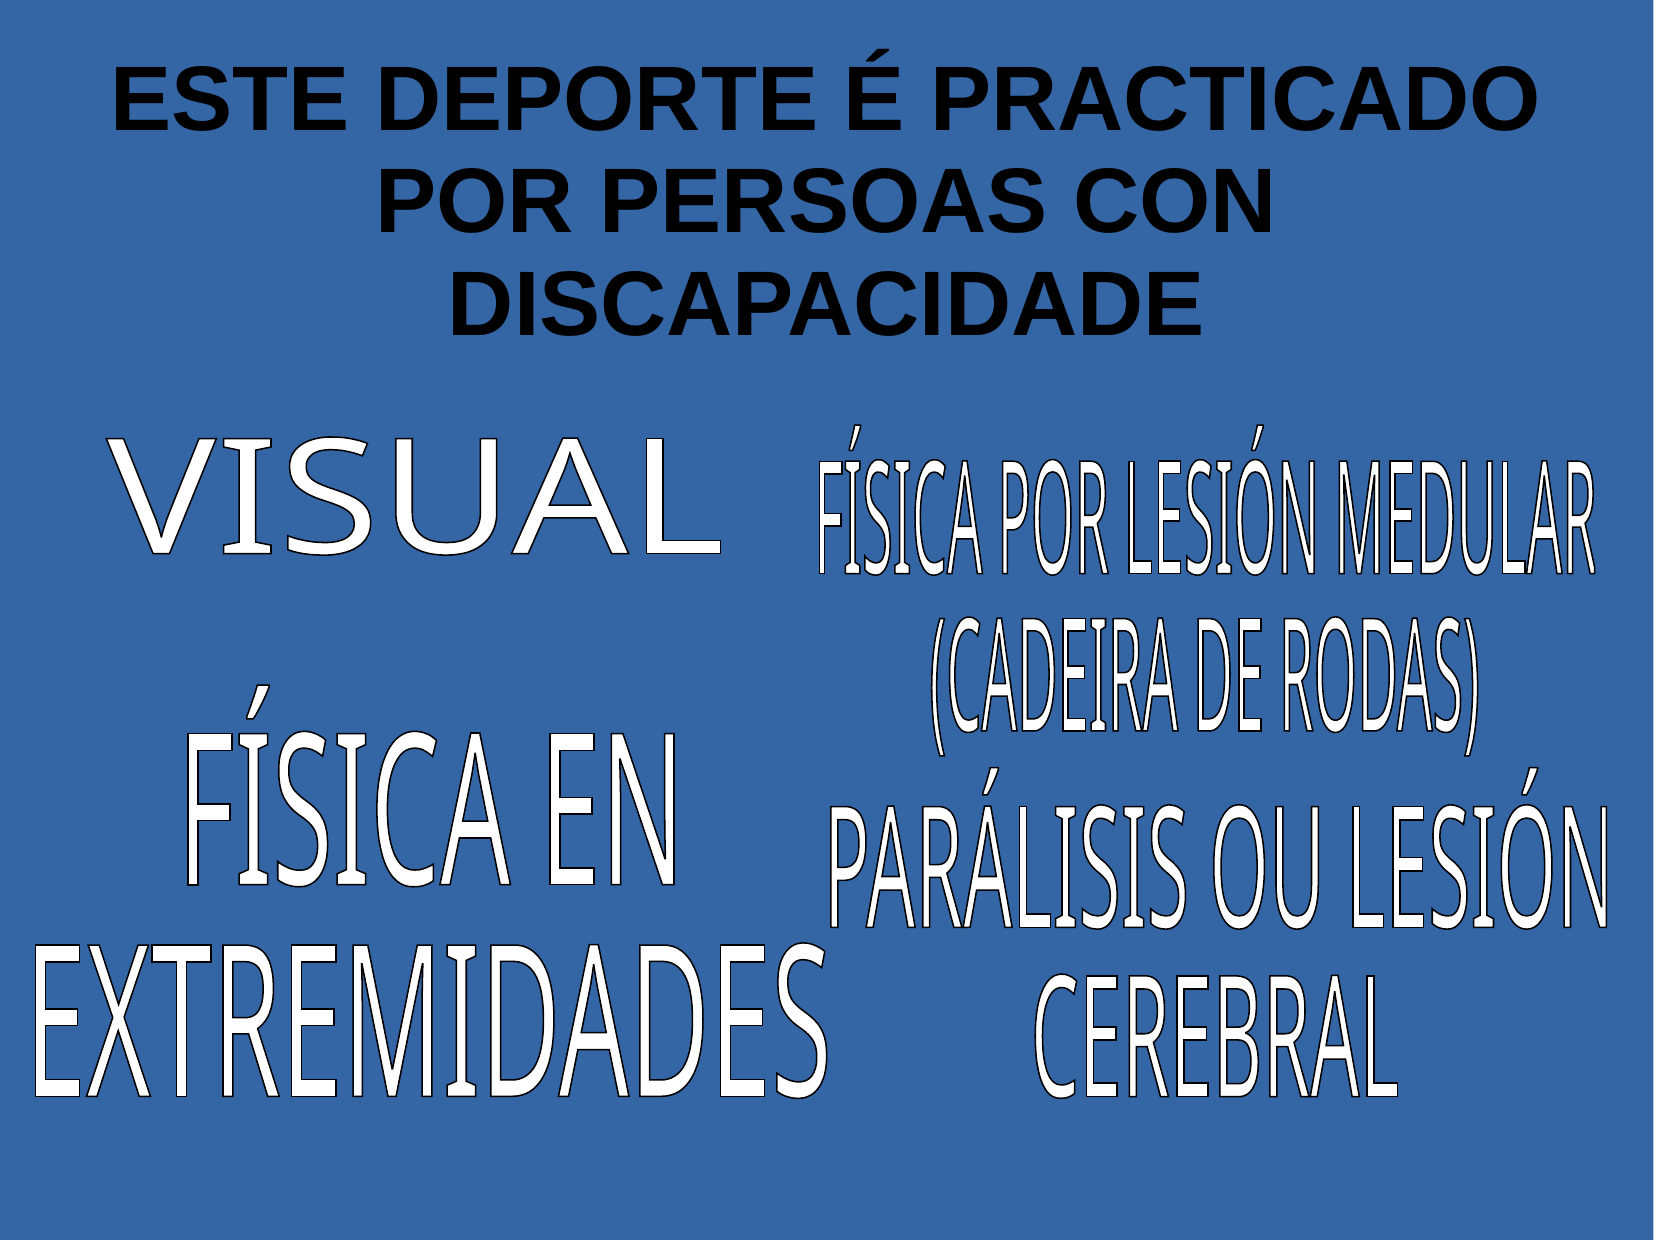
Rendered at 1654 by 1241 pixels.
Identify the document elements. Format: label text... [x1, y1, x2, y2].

text_box VISUAL [106, 438, 217, 554]
text_box VISUAL [395, 438, 497, 556]
text_box FÍSICA POR LESIÓN MEDULAR (CADEIRA DE RODAS) [1464, 618, 1478, 756]
text_box PARÁLISIS OU LESIÓN CEREBRAL [830, 806, 866, 928]
text_box FÍSICA EN EXTREMIDADES [222, 945, 280, 1097]
text_box FÍSICA POR LESIÓN MEDULAR (CADEIRA DE RODAS) [1390, 461, 1413, 574]
text_box FÍSICA EN EXTREMIDADES [776, 942, 827, 1099]
text_box FÍSICA POR LESIÓN MEDULAR (CADEIRA DE RODAS) [915, 459, 946, 576]
text_box FÍSICA POR LESIÓN MEDULAR (CADEIRA DE RODAS) [1284, 618, 1313, 731]
text_box FÍSICA POR LESIÓN MEDULAR (CADEIRA DE RODAS) [1063, 618, 1086, 731]
text_box FÍSICA POR LESIÓN MEDULAR (CADEIRA DE RODAS) [1198, 618, 1231, 731]
text_box VISUAL [223, 438, 272, 554]
text_box PARÁLISIS OU LESIÓN CEREBRAL [963, 806, 1013, 928]
text_box FÍSICA POR LESIÓN MEDULAR (CADEIRA DE RODAS) [1316, 616, 1354, 733]
text_box FÍSICA POR LESIÓN MEDULAR (CADEIRA DE RODAS) [1567, 461, 1595, 574]
text_box PARÁLISIS OU LESIÓN CEREBRAL [1213, 804, 1265, 930]
text_box FÍSICA POR LESIÓN MEDULAR (CADEIRA DE RODAS) [819, 461, 842, 574]
text_box FÍSICA POR LESIÓN MEDULAR (CADEIRA DE RODAS) [845, 461, 860, 574]
text_box PARÁLISIS OU LESIÓN CEREBRAL [1086, 975, 1118, 1097]
text_box FÍSICA POR LESIÓN MEDULAR (CADEIRA DE RODAS) [1396, 618, 1433, 731]
text_box PARÁLISIS OU LESIÓN CEREBRAL [1501, 804, 1552, 930]
text_box FÍSICA EN EXTREMIDADES [337, 733, 366, 885]
text_box FÍSICA POR LESIÓN MEDULAR (CADEIRA DE RODAS) [1113, 618, 1179, 731]
text_box FÍSICA POR LESIÓN MEDULAR (CADEIRA DE RODAS) [1129, 461, 1152, 574]
text_box FÍSICA POR LESIÓN MEDULAR (CADEIRA DE RODAS) [1435, 617, 1461, 733]
text_box FÍSICA EN EXTREMIDADES [611, 733, 674, 885]
text_box FÍSICA EN EXTREMIDADES [558, 944, 629, 1097]
text_box FÍSICA POR LESIÓN MEDULAR (CADEIRA DE RODAS) [1282, 461, 1315, 574]
text_box FÍSICA POR LESIÓN MEDULAR (CADEIRA DE RODAS) [1091, 618, 1106, 731]
text_box FÍSICA POR LESIÓN MEDULAR (CADEIRA DE RODAS) [1362, 618, 1395, 731]
text_box PARÁLISIS OU LESIÓN CEREBRAL [1123, 806, 1144, 928]
text_box VISUAL [287, 437, 371, 556]
text_box VISUAL [511, 438, 629, 554]
text_box FÍSICA EN EXTREMIDADES [550, 733, 595, 885]
text_box PARÁLISIS OU LESIÓN CEREBRAL [1055, 806, 1076, 928]
text_box FÍSICA EN EXTREMIDADES [353, 945, 432, 1097]
text_box FÍSICA EN EXTREMIDADES [246, 685, 270, 719]
text_box FÍSICA POR LESIÓN MEDULAR (CADEIRA DE RODAS) [1186, 459, 1212, 576]
text_box FÍSICA EN EXTREMIDADES [490, 945, 554, 1097]
text_box FÍSICA POR LESIÓN MEDULAR (CADEIRA DE RODAS) [1034, 459, 1071, 576]
text_box PARÁLISIS OU LESIÓN CEREBRAL [1019, 806, 1051, 928]
text_box FÍSICA EN EXTREMIDADES [239, 733, 268, 885]
text_box PARÁLISIS OU LESIÓN CEREBRAL [1393, 806, 1424, 928]
text_box VISUAL [646, 438, 721, 554]
text_box FÍSICA POR LESIÓN MEDULAR (CADEIRA DE RODAS) [1502, 460, 1563, 574]
text_box FÍSICA EN EXTREMIDADES [447, 945, 476, 1097]
text_box FÍSICA EN EXTREMIDADES [376, 731, 437, 887]
text_box FÍSICA EN EXTREMIDADES [439, 732, 511, 885]
text_box FÍSICA POR LESIÓN MEDULAR (CADEIRA DE RODAS) [1158, 461, 1181, 574]
text_box FÍSICA POR LESIÓN MEDULAR (CADEIRA DE RODAS) [894, 461, 910, 574]
text_box PARÁLISIS OU LESIÓN CEREBRAL [1564, 806, 1607, 928]
text_box FÍSICA EN EXTREMIDADES [291, 945, 336, 1097]
text_box FÍSICA POR LESIÓN MEDULAR (CADEIRA DE RODAS) [1216, 461, 1232, 574]
text_box FÍSICA POR LESIÓN MEDULAR (CADEIRA DE RODAS) [864, 459, 891, 576]
text_box PARÁLISIS OU LESIÓN CEREBRAL [1177, 975, 1208, 1097]
text_box FÍSICA POR LESIÓN MEDULAR (CADEIRA DE RODAS) [1079, 461, 1109, 574]
text_box PARÁLISIS OU LESIÓN CEREBRAL [922, 806, 962, 928]
text_box FÍSICA EN EXTREMIDADES [188, 733, 233, 885]
text_box PARÁLISIS OU LESIÓN CEREBRAL [1269, 975, 1360, 1097]
text_box FÍSICA EN EXTREMIDADES [86, 945, 151, 1097]
text_box PARÁLISIS OU LESIÓN CEREBRAL [1432, 804, 1467, 930]
text_box FÍSICA POR LESIÓN MEDULAR (CADEIRA DE RODAS) [1022, 618, 1055, 731]
text_box PARÁLISIS OU LESIÓN CEREBRAL [1276, 806, 1319, 930]
text_box FÍSICA POR LESIÓN MEDULAR (CADEIRA DE RODAS) [949, 617, 980, 733]
text_box PARÁLISIS OU LESIÓN CEREBRAL [1473, 806, 1494, 928]
text_box FÍSICA POR LESIÓN MEDULAR (CADEIRA DE RODAS) [931, 618, 945, 756]
text_box FÍSICA POR LESIÓN MEDULAR (CADEIRA DE RODAS) [981, 618, 1017, 731]
text_box PARÁLISIS OU LESIÓN CEREBRAL [1366, 975, 1398, 1097]
text_box FÍSICA POR LESIÓN MEDULAR (CADEIRA DE RODAS) [1421, 461, 1454, 574]
text_box PARÁLISIS OU LESIÓN CEREBRAL [1352, 806, 1384, 928]
text_box FÍSICA POR LESIÓN MEDULAR (CADEIRA DE RODAS) [1461, 461, 1493, 576]
text_box FÍSICA POR LESIÓN MEDULAR (CADEIRA DE RODAS) [1238, 618, 1262, 731]
text_box FÍSICA POR LESIÓN MEDULAR (CADEIRA DE RODAS) [946, 460, 983, 574]
text_box PARÁLISIS OU LESIÓN CEREBRAL [1150, 804, 1186, 930]
text_box PARÁLISIS OU LESIÓN CEREBRAL [1035, 974, 1077, 1099]
title ESTE DEPORTE É PRACTICADO POR PERSOAS CON DISCAPACIDADE [82, 47, 1571, 355]
text_box FÍSICA EN EXTREMIDADES [277, 731, 328, 887]
text_box PARÁLISIS OU LESIÓN CEREBRAL [866, 806, 916, 928]
text_box FÍSICA POR LESIÓN MEDULAR (CADEIRA DE RODAS) [1236, 459, 1274, 576]
text_box PARÁLISIS OU LESIÓN CEREBRAL [1129, 975, 1169, 1097]
text_box FÍSICA POR LESIÓN MEDULAR (CADEIRA DE RODAS) [1339, 461, 1380, 574]
text_box PARÁLISIS OU LESIÓN CEREBRAL [1219, 975, 1259, 1097]
text_box FÍSICA EN EXTREMIDADES [151, 945, 212, 1097]
text_box FÍSICA EN EXTREMIDADES [35, 945, 80, 1097]
text_box FÍSICA POR LESIÓN MEDULAR (CADEIRA DE RODAS) [1002, 461, 1029, 574]
text_box FÍSICA EN EXTREMIDADES [639, 945, 703, 1097]
text_box FÍSICA EN EXTREMIDADES [720, 945, 765, 1097]
text_box PARÁLISIS OU LESIÓN CEREBRAL [1082, 804, 1118, 930]
